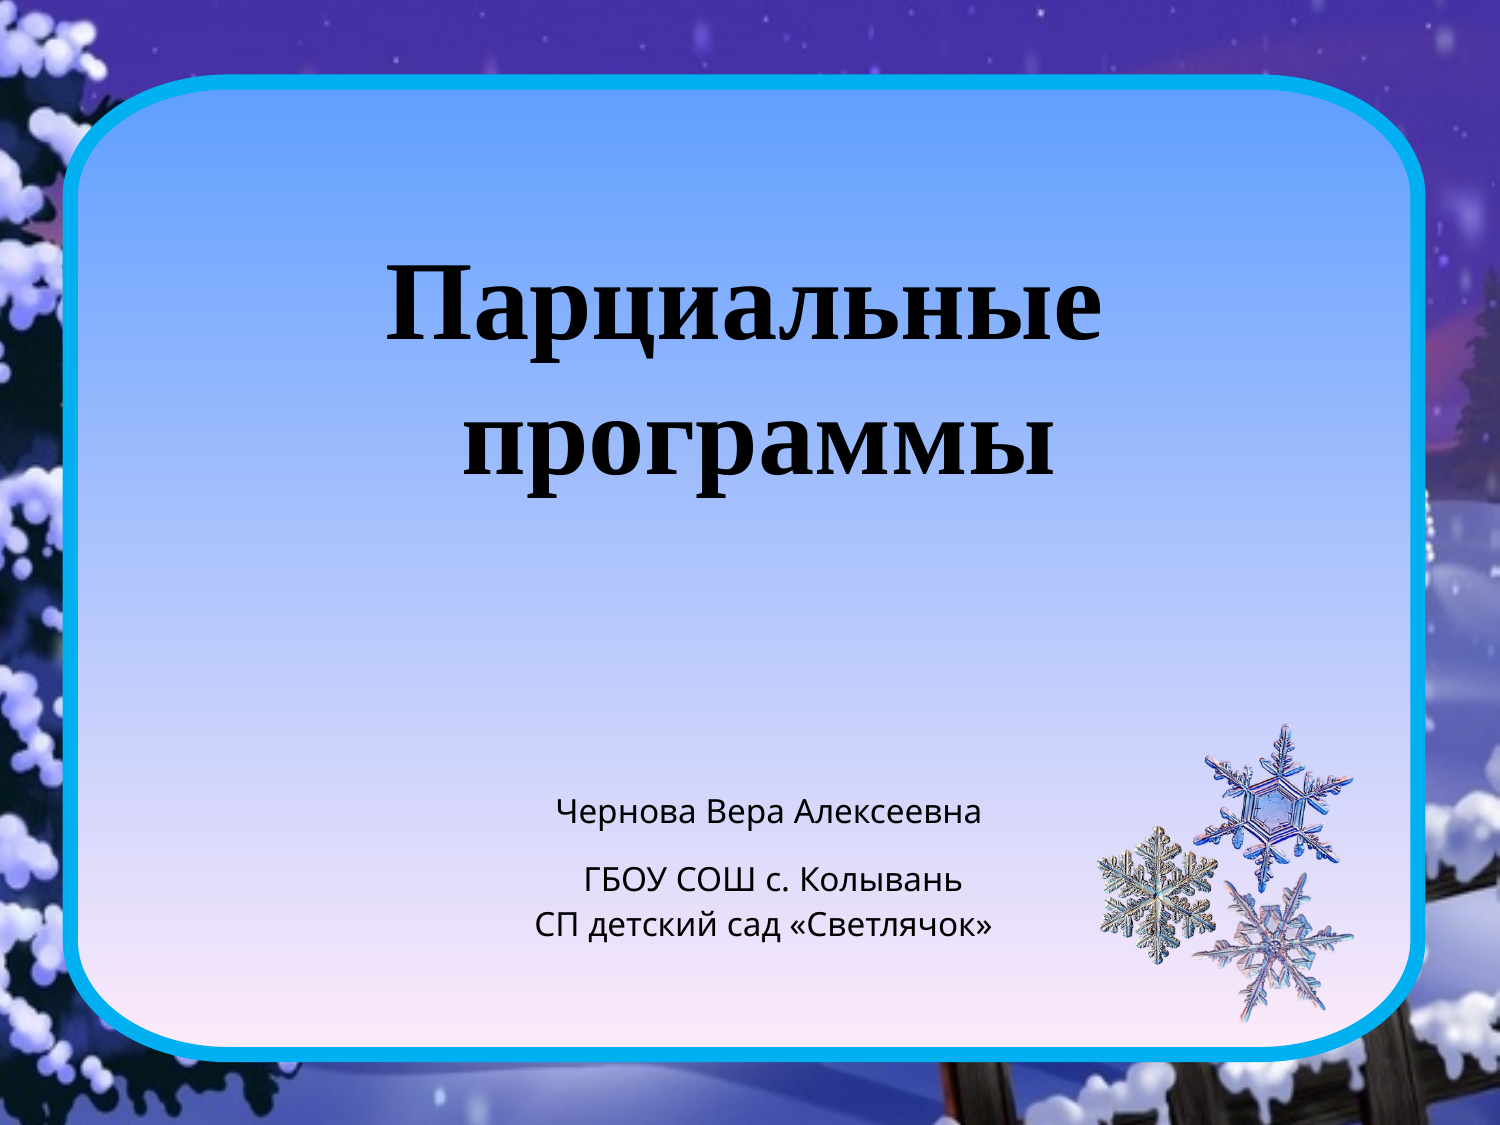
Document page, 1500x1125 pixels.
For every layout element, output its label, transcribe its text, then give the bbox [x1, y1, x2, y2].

text_box Чернова Вера Алексеевна ГБОУ СОШ с. Колывань СП детский сад «Светлячок» [519, 758, 1157, 957]
picture [0, 0, 1500, 1125]
text_box Парциальные программы [52, 219, 1437, 505]
